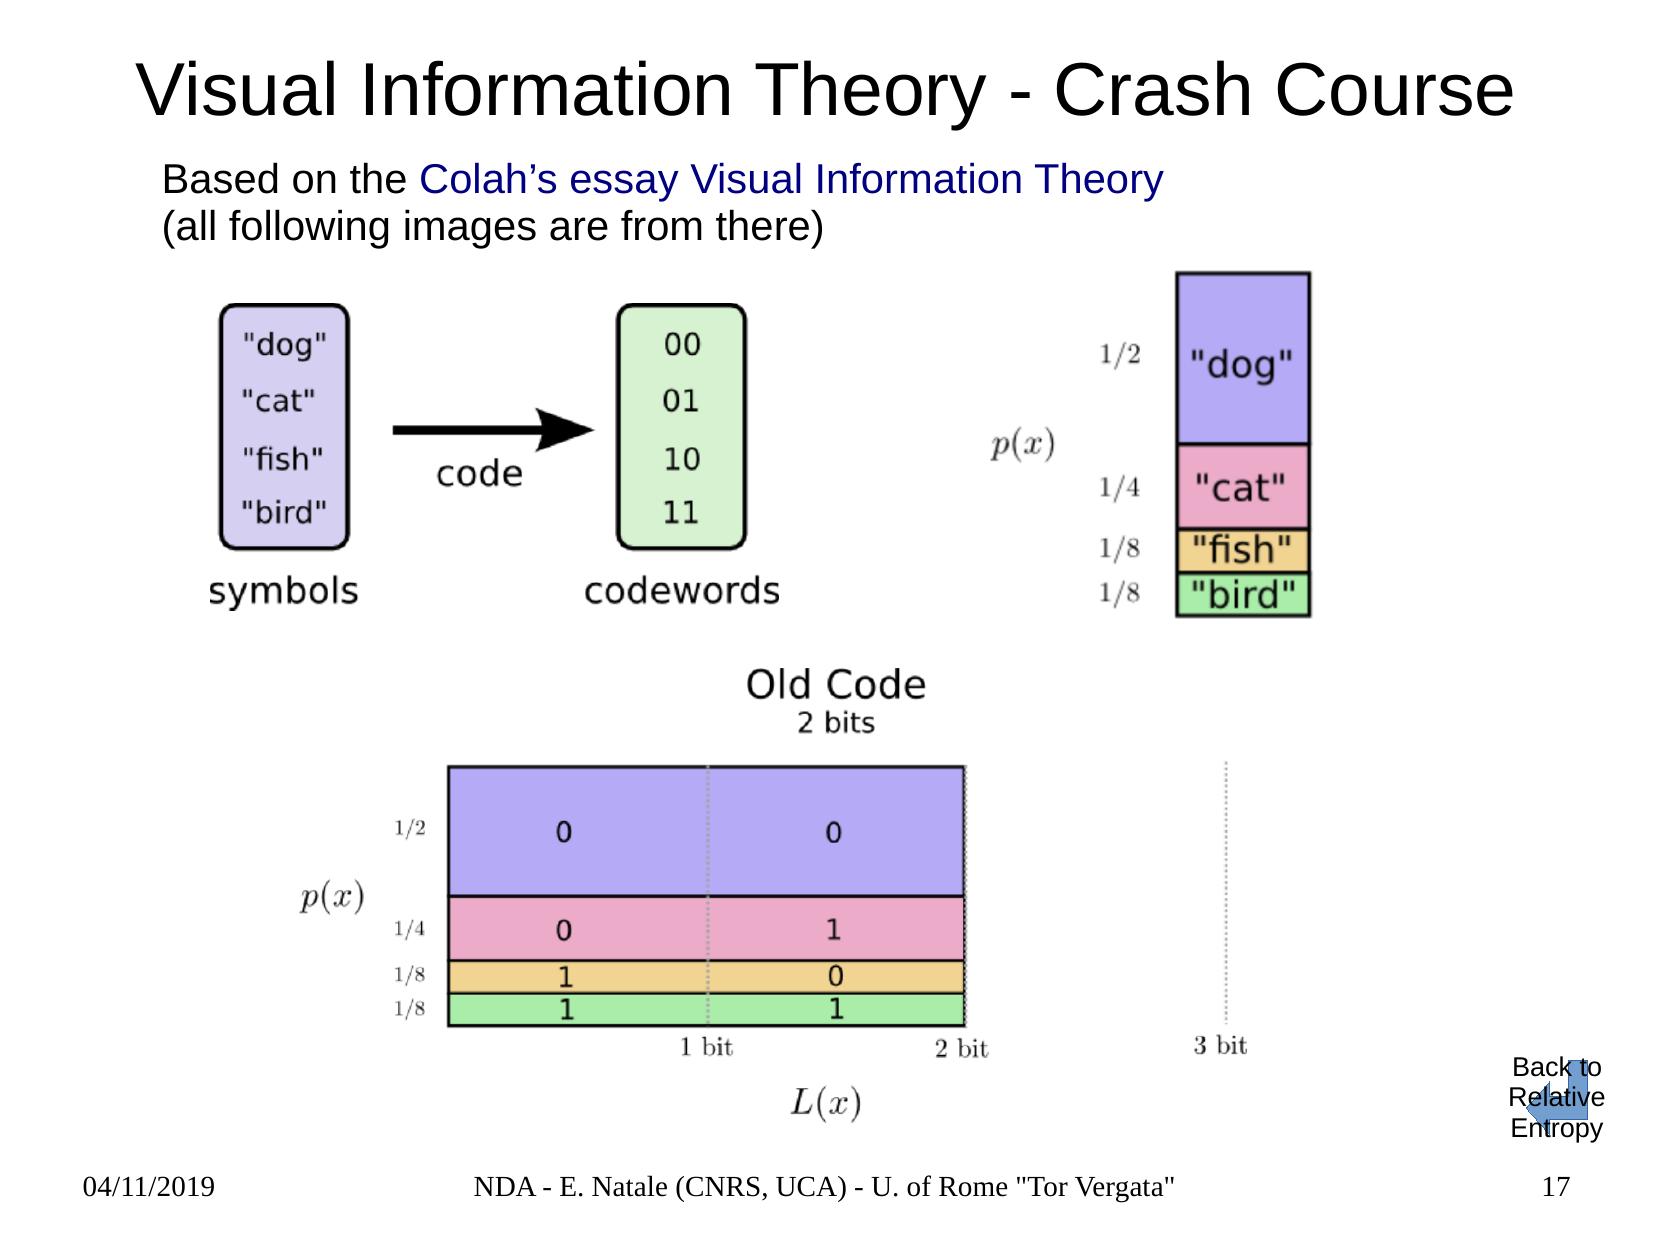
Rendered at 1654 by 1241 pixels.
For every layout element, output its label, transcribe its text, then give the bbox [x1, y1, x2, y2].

picture [947, 236, 1335, 642]
text_box Back to Relative Entropy [1526, 1060, 1588, 1130]
text_box Based on the Colah’s essay Visual Information Theory (all following images are from there) [146, 148, 1504, 267]
title Visual Information Theory - Crash Course [82, 31, 1571, 148]
picture [170, 274, 802, 629]
picture [265, 644, 1270, 1149]
